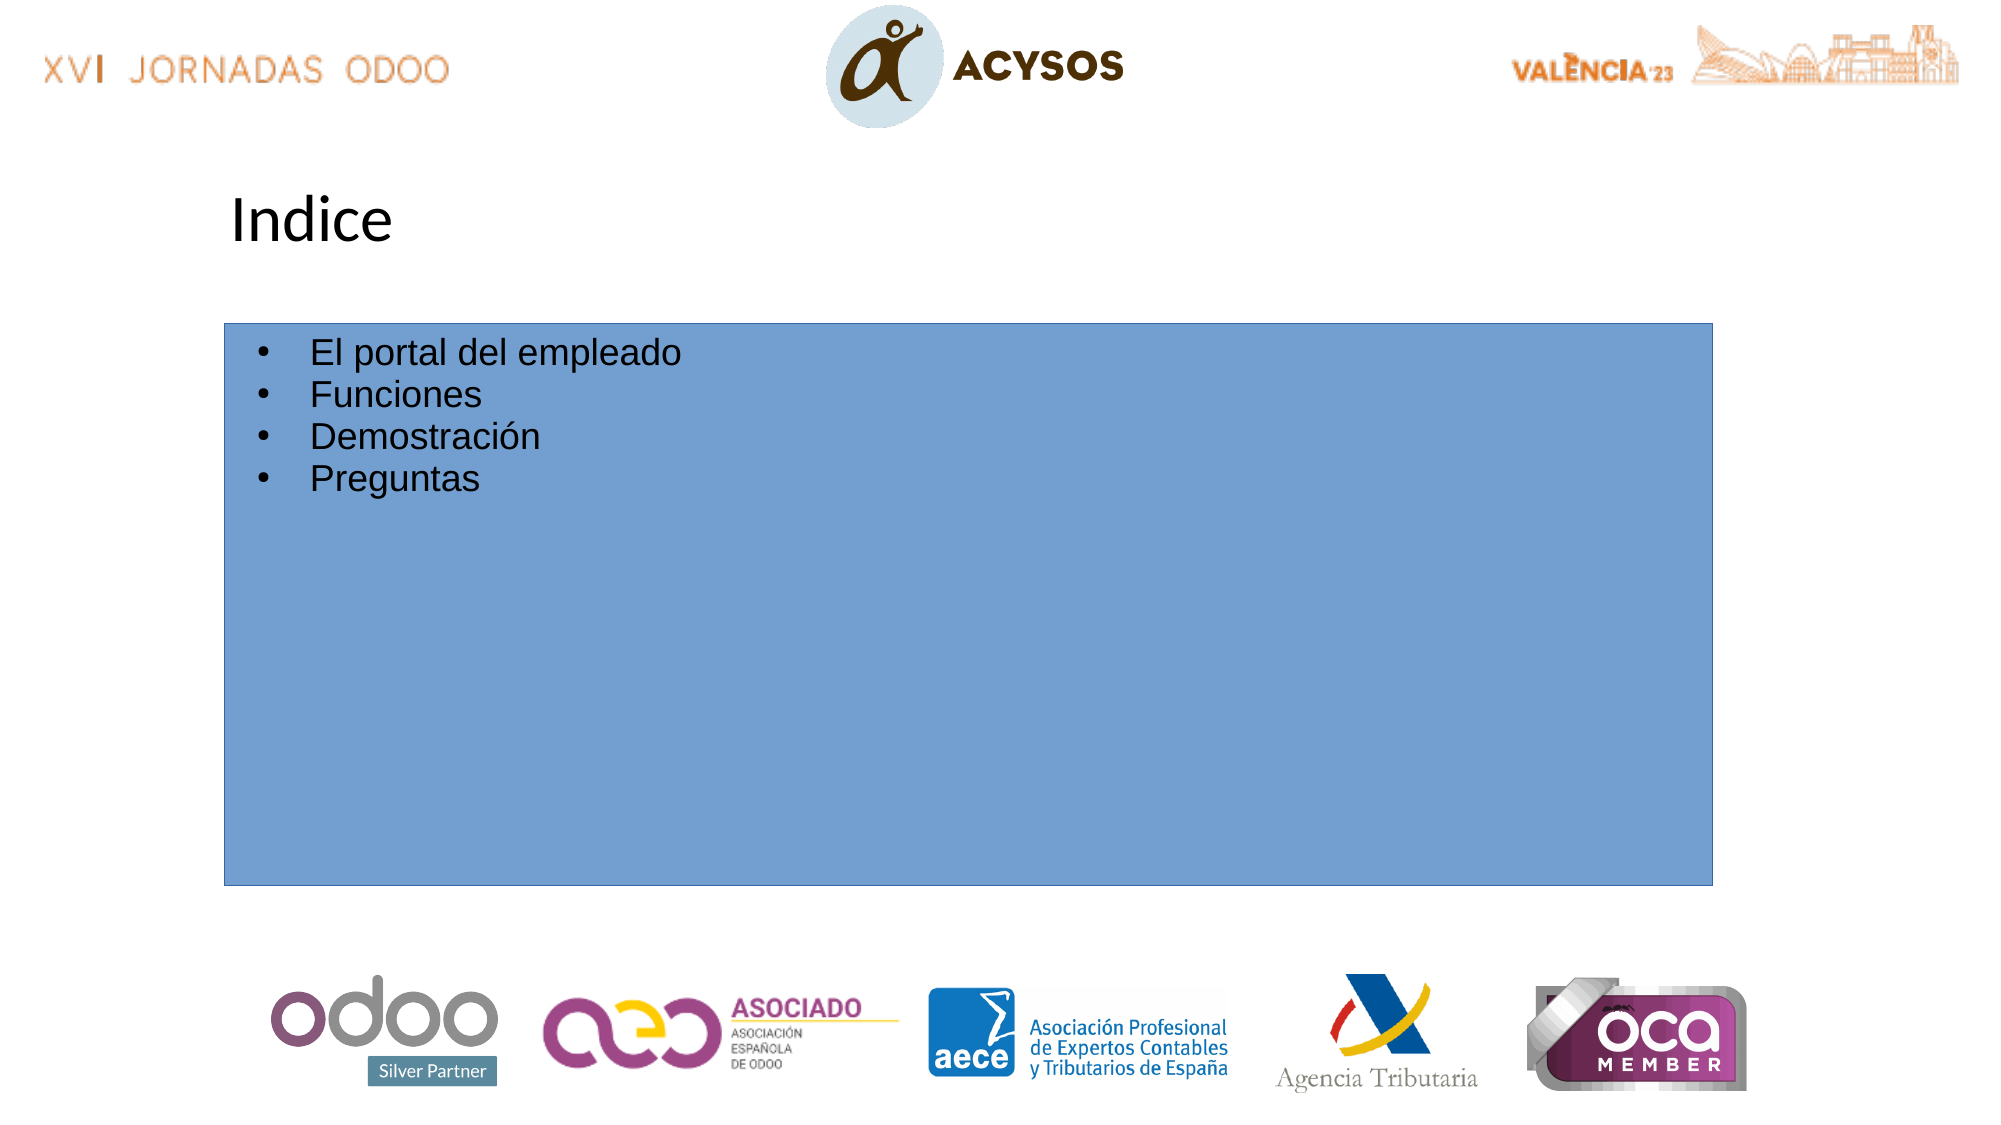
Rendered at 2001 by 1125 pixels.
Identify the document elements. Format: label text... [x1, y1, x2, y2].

picture [1275, 974, 1478, 1093]
list El portal del empleado Funciones Demostración Preguntas [224, 323, 1713, 886]
picture [265, 968, 502, 1091]
title Indice [230, 147, 1447, 303]
picture [826, 5, 1123, 128]
picture [534, 974, 910, 1093]
picture [915, 974, 1241, 1093]
picture [1523, 974, 1749, 1093]
